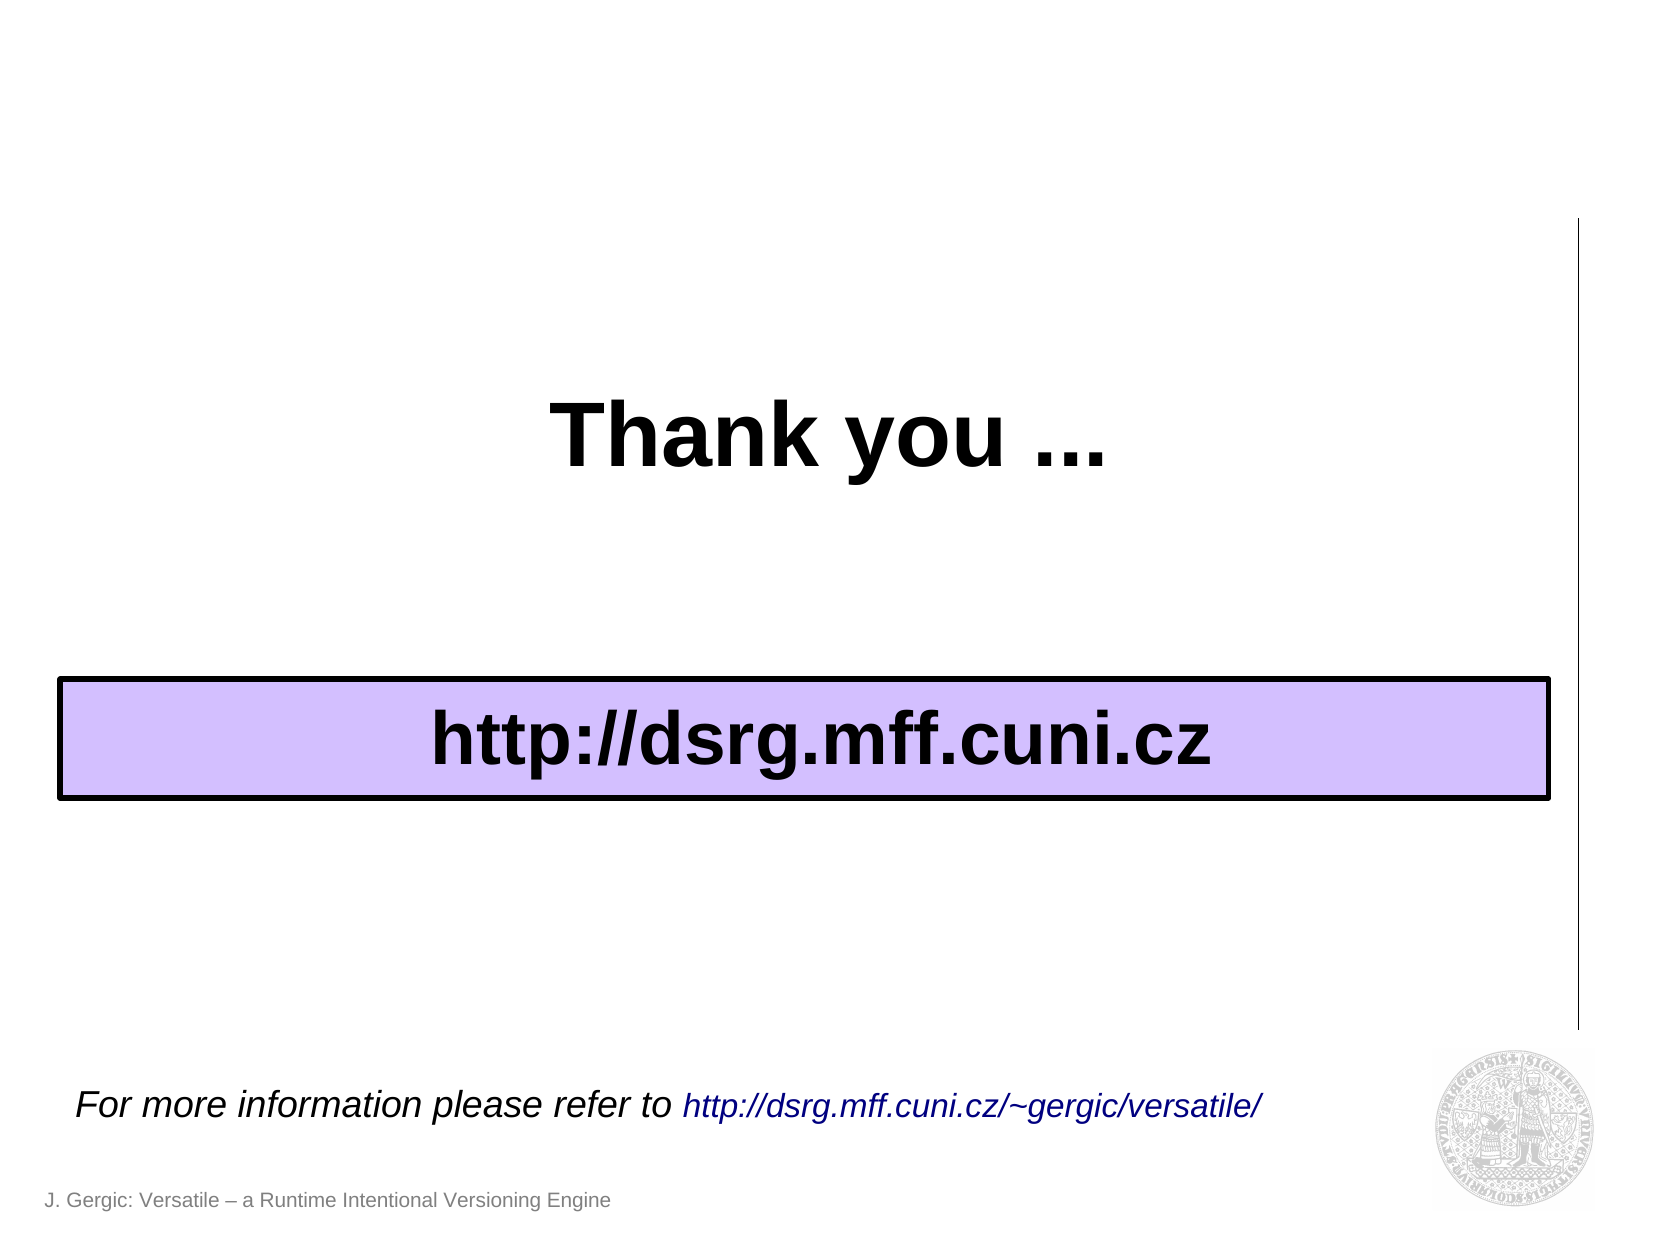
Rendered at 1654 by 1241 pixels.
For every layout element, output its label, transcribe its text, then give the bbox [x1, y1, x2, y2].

list Thank you ... [76, 383, 1565, 488]
picture [1432, 1048, 1595, 1211]
text_box For more information please refer to http://dsrg.mff.cuni.cz/~gergic/versatile/ [60, 1076, 1285, 1133]
title http://dsrg.mff.cuni.cz [60, 679, 1549, 798]
